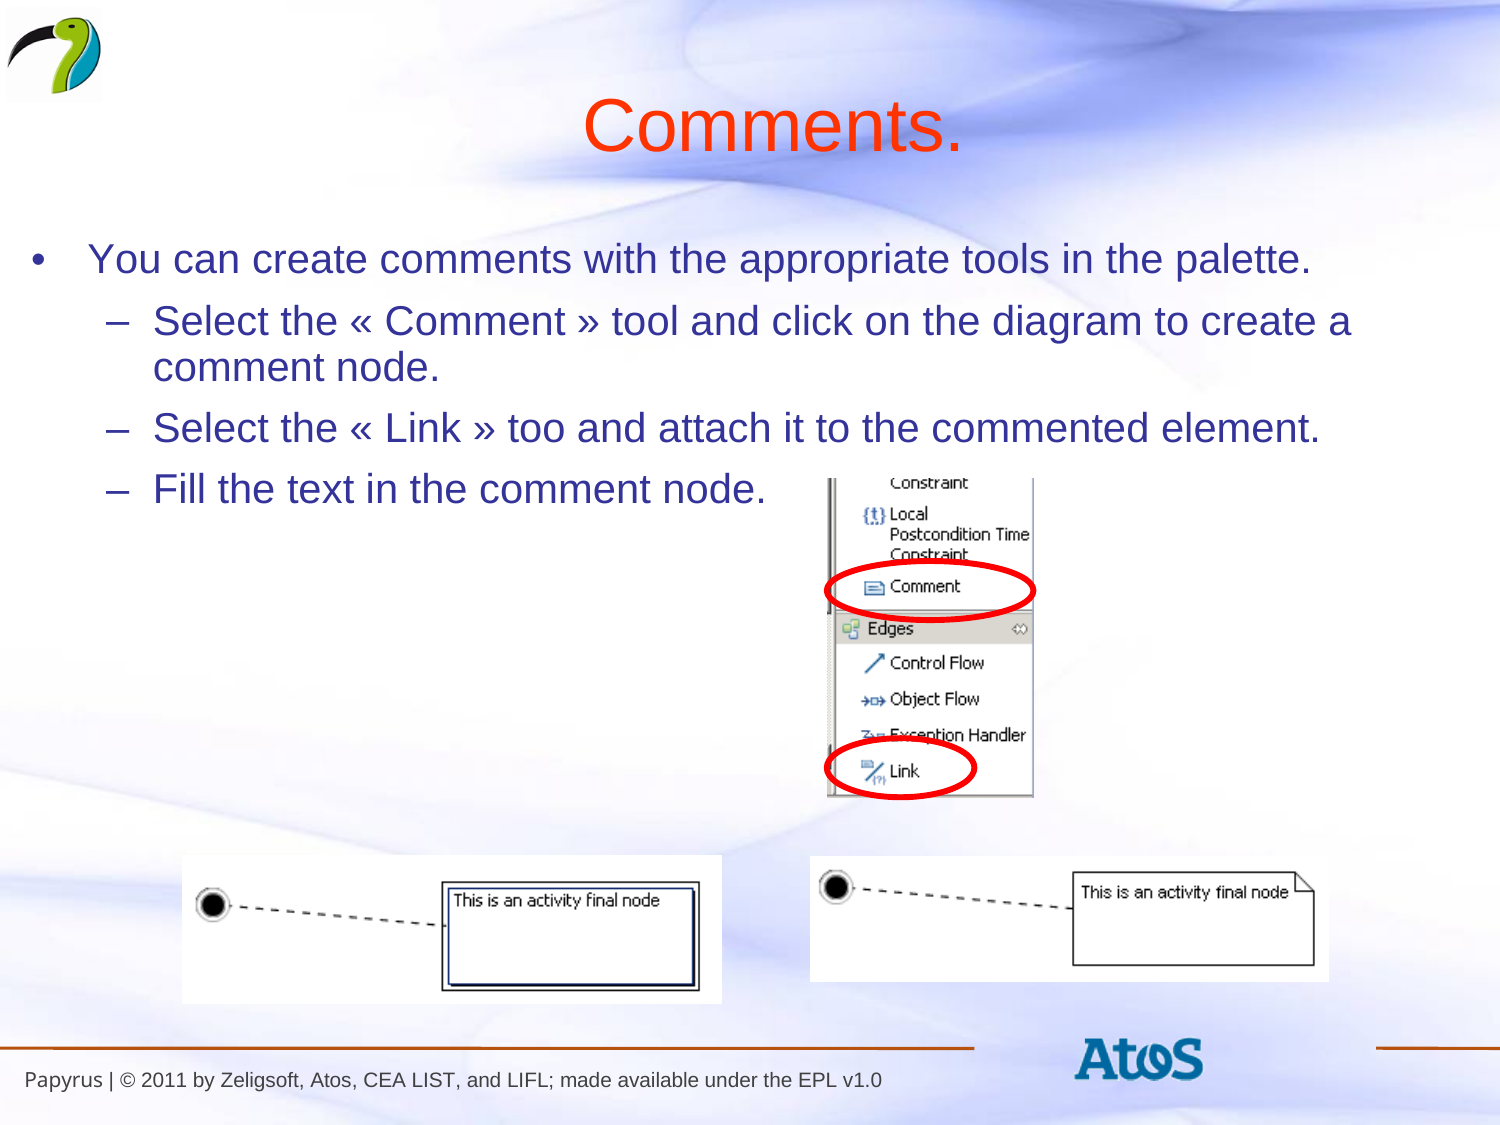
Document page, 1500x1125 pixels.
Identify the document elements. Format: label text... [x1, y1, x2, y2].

picture [0, 0, 1500, 1125]
list You can create comments with the appropriate tools in the palette. Select the « Comment » tool and click on the diagram to create a comment node. Select the « Link » too and attach it to the commented element. Fill the text in the comment node. [31, 236, 1469, 960]
title Comments. [283, 72, 1264, 178]
